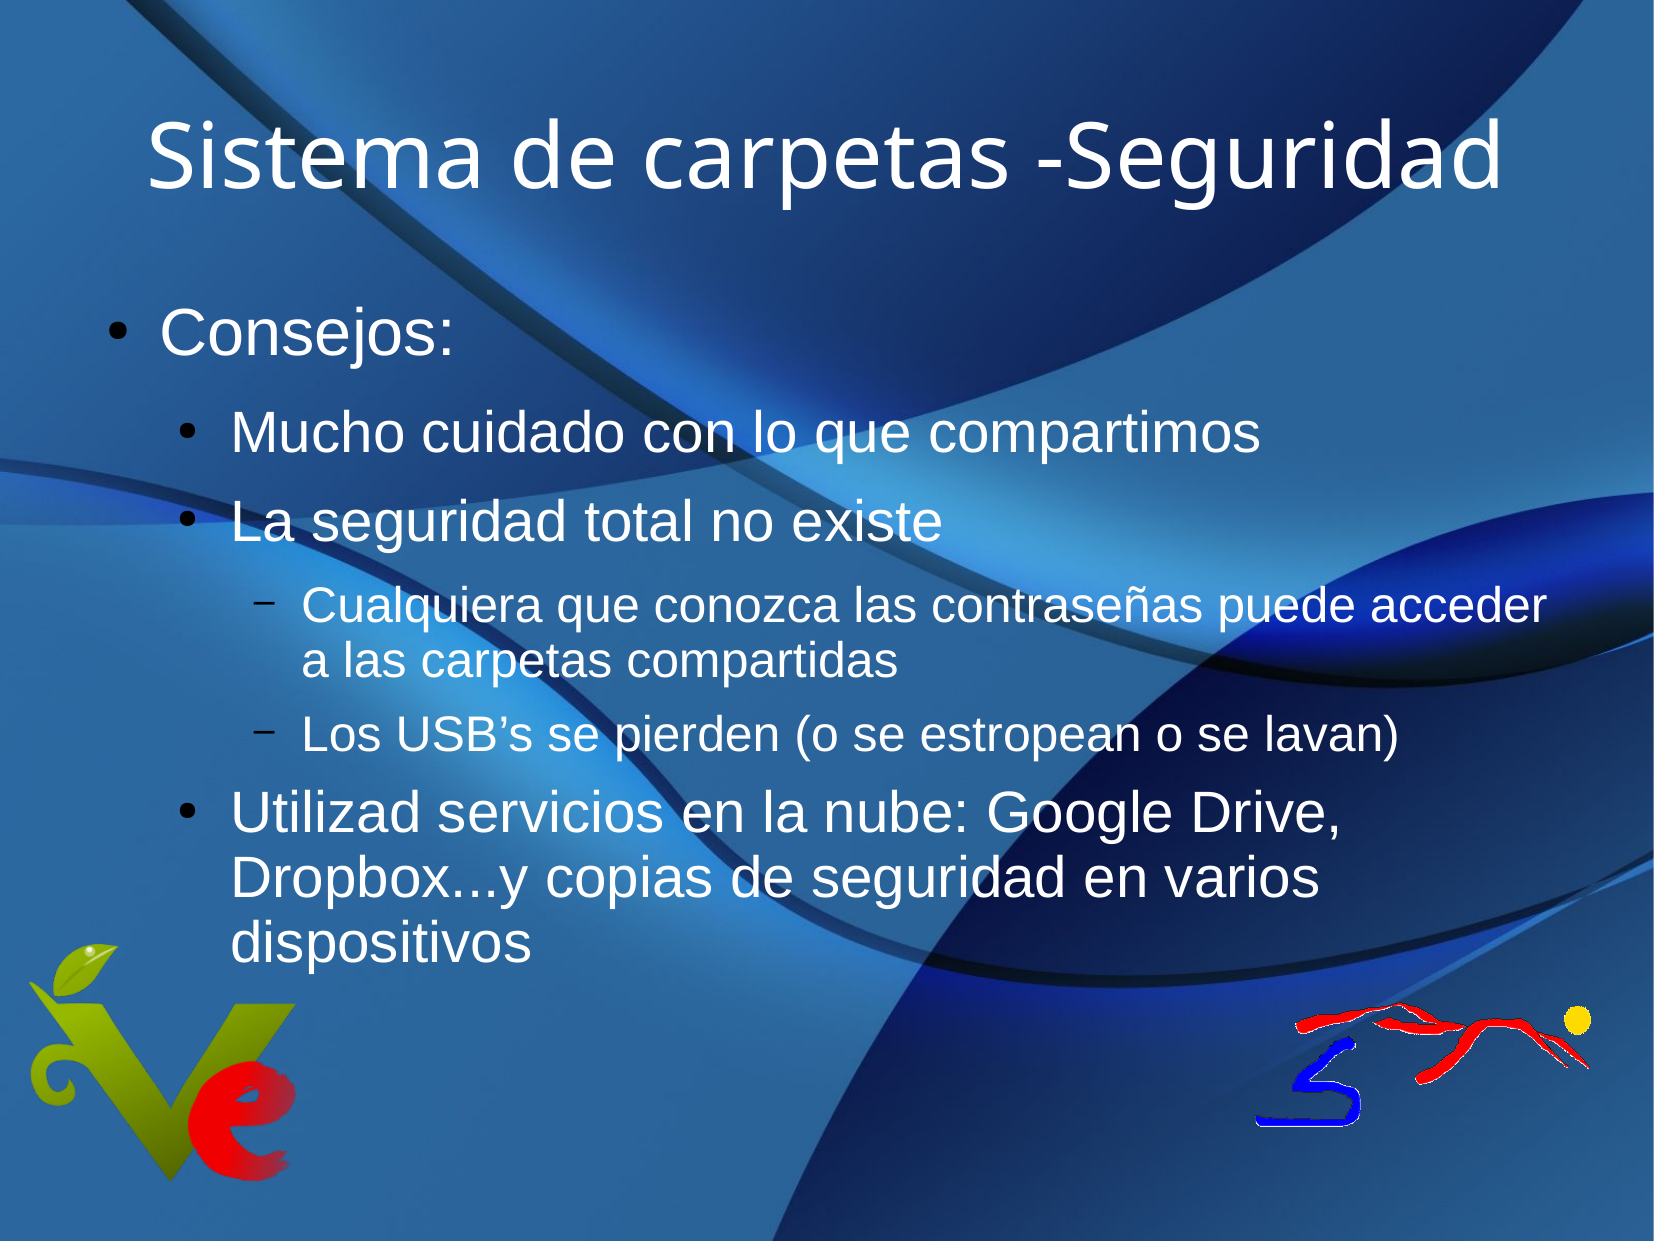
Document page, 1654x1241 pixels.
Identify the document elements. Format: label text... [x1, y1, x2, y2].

title Sistema de carpetas -Seguridad [82, 49, 1571, 257]
picture [0, 0, 1654, 1241]
list Consejos: Mucho cuidado con lo que compartimos La seguridad total no existe Cualquiera que conozca las contraseñas puede acceder a las carpetas compartidas Los USB’s se pierden (o se estropean o se lavan) Utilizad servicios en la nube: Google Drive, Dropbox...y copias de seguridad en varios dispositivos [88, 295, 1577, 1065]
